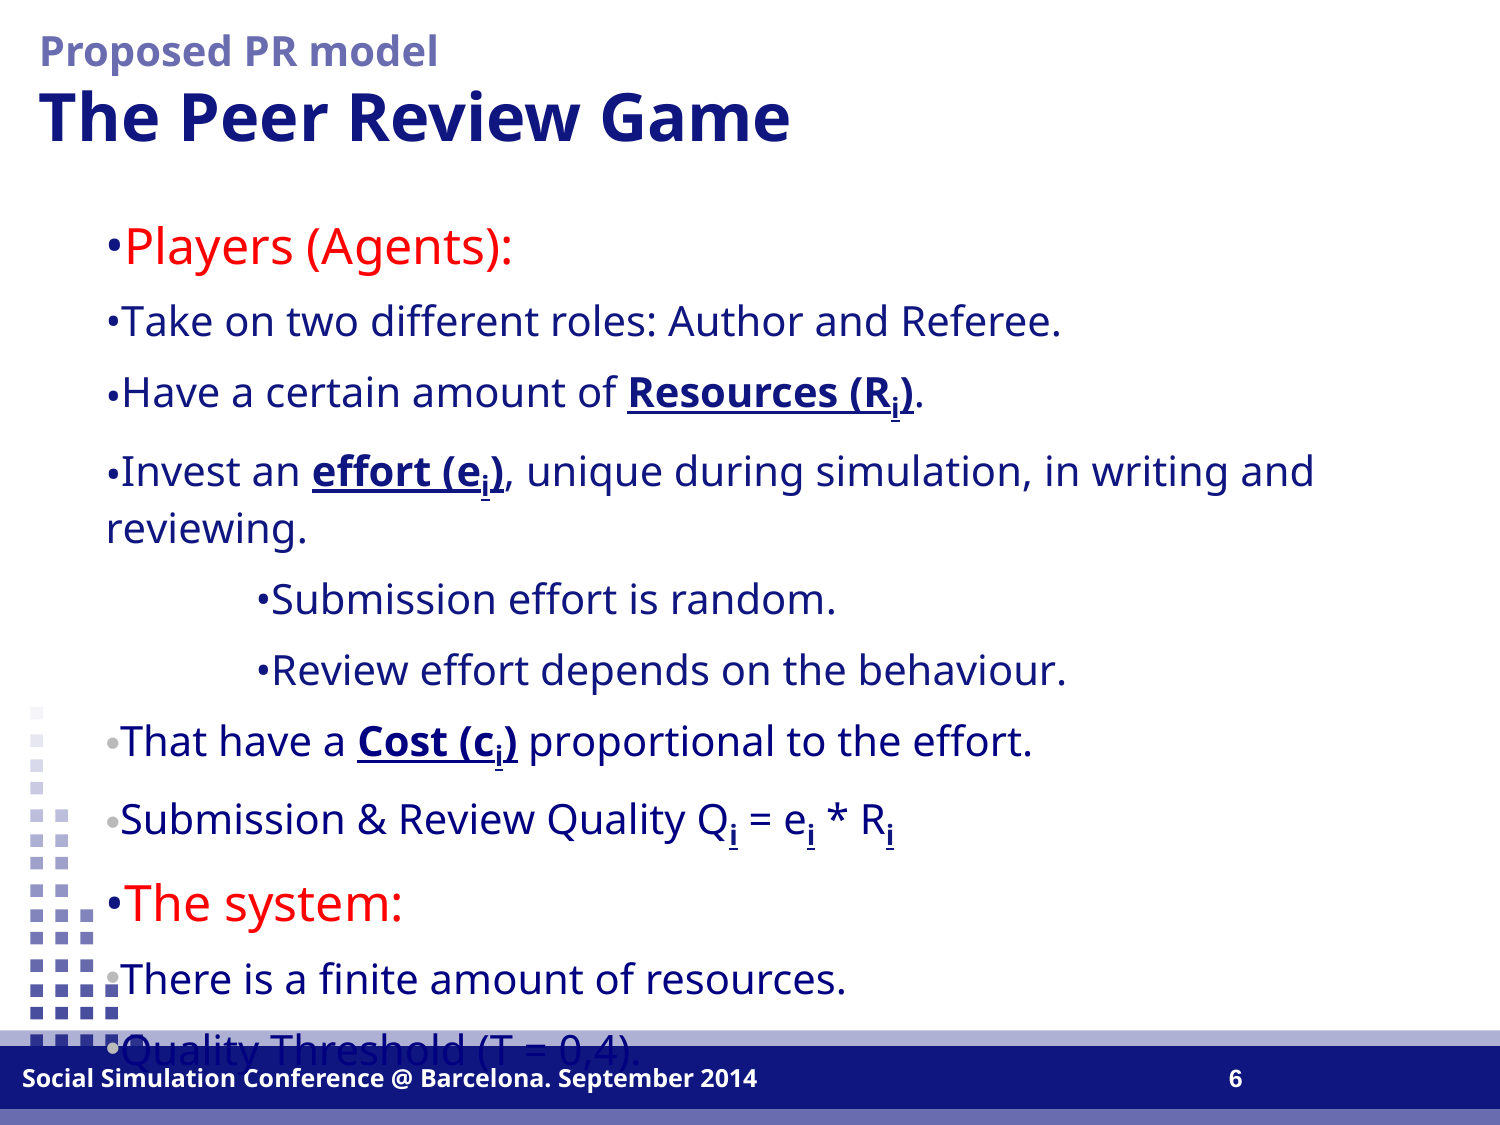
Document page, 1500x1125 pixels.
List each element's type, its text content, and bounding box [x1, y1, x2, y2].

text_box Players (Agents): Take on two different roles: Author and Referee. Have a certain amount of Resources (Ri). Invest an effort (ei), unique during simulation, in writing and reviewing. Submission effort is random. Review effort depends on the behaviour. That have a Cost (ci) proportional to the effort. Submission & Review Quality Qi = ei * Ri The system: There is a finite amount of resources. Quality Threshold (T = 0,4). [90, 206, 1424, 1003]
text_box Proposed PR model The Peer Review Game [24, 17, 1453, 243]
